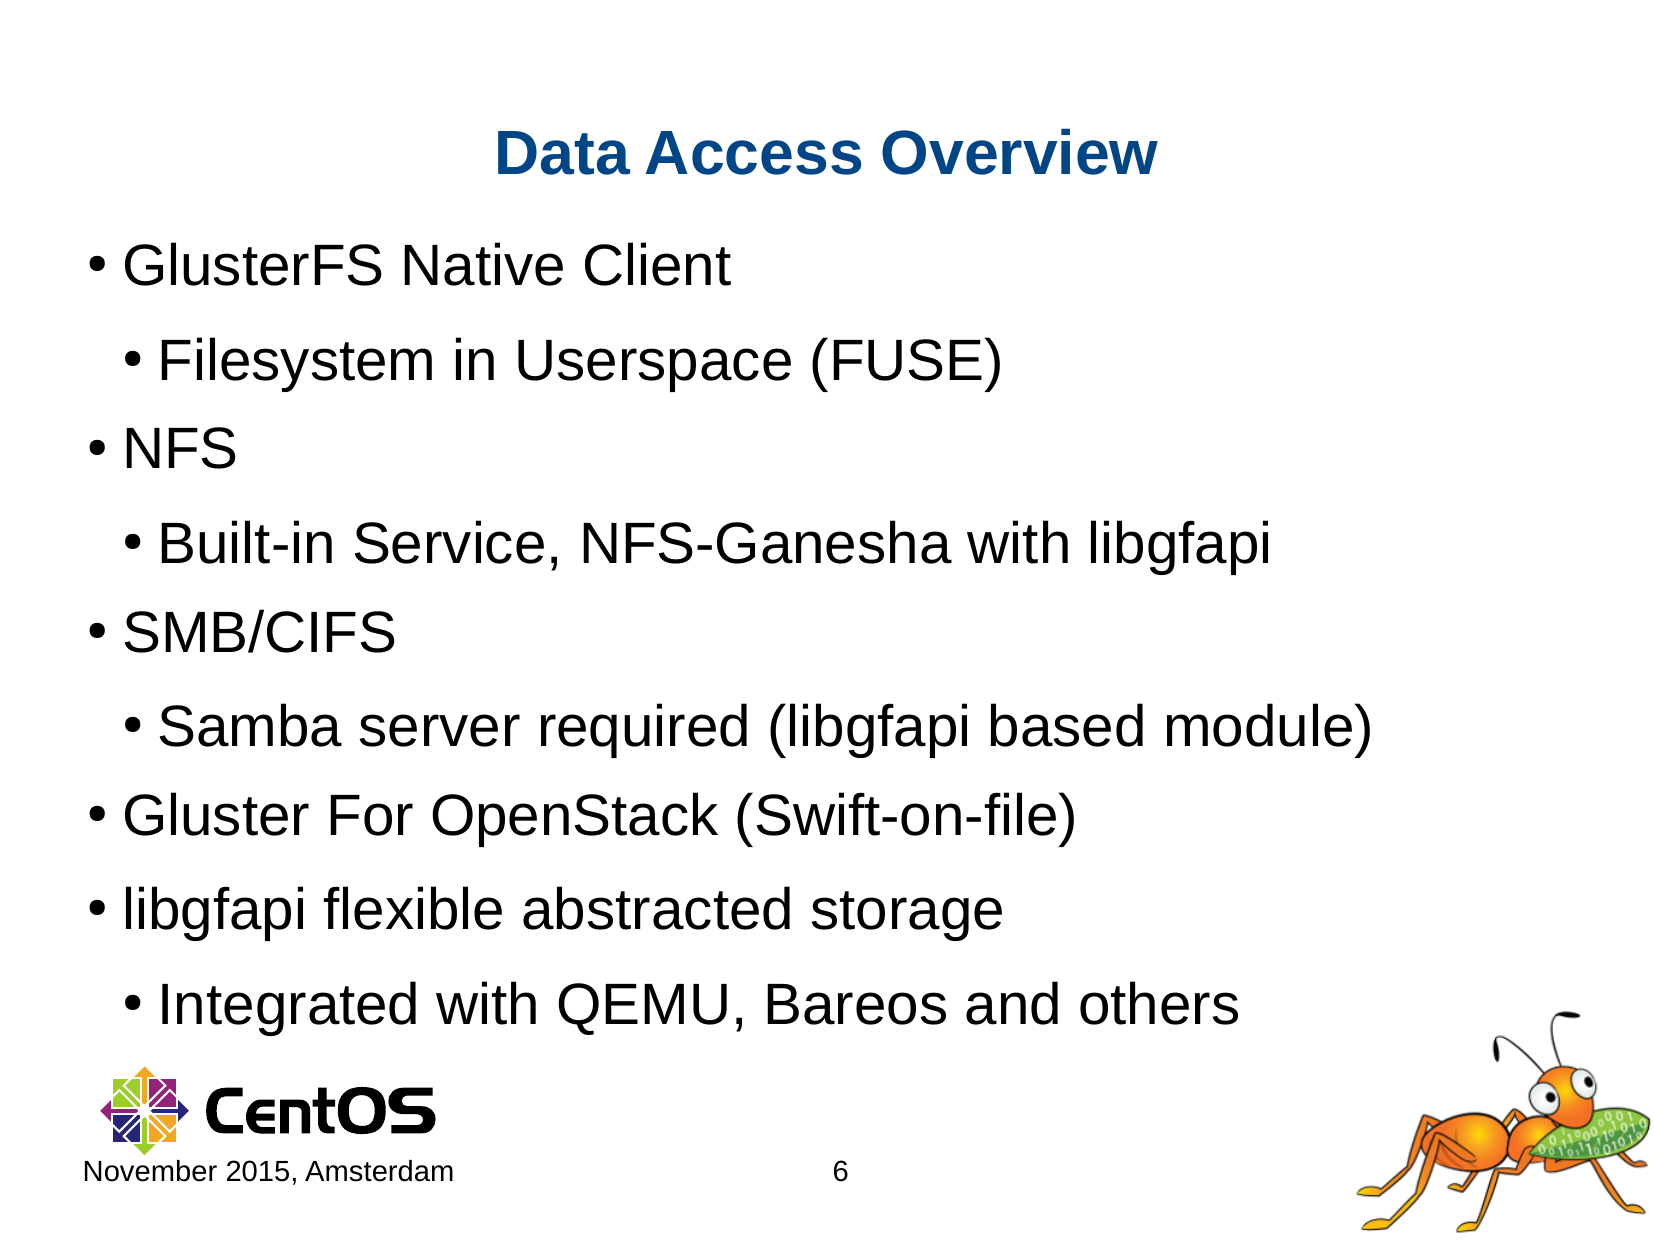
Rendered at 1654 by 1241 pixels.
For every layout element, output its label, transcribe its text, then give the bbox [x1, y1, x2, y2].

picture [1353, 1009, 1654, 1235]
list GlusterFS Native Client Filesystem in Userspace (FUSE) NFS Built-in Service, NFS-Ganesha with libgfapi SMB/CIFS Samba server required (libgfapi based module) Gluster For OpenStack (Swift-on-file) libgfapi flexible abstracted storage Integrated with QEMU, Bareos and others [86, 232, 1576, 1126]
title Data Access Overview [82, 49, 1571, 257]
